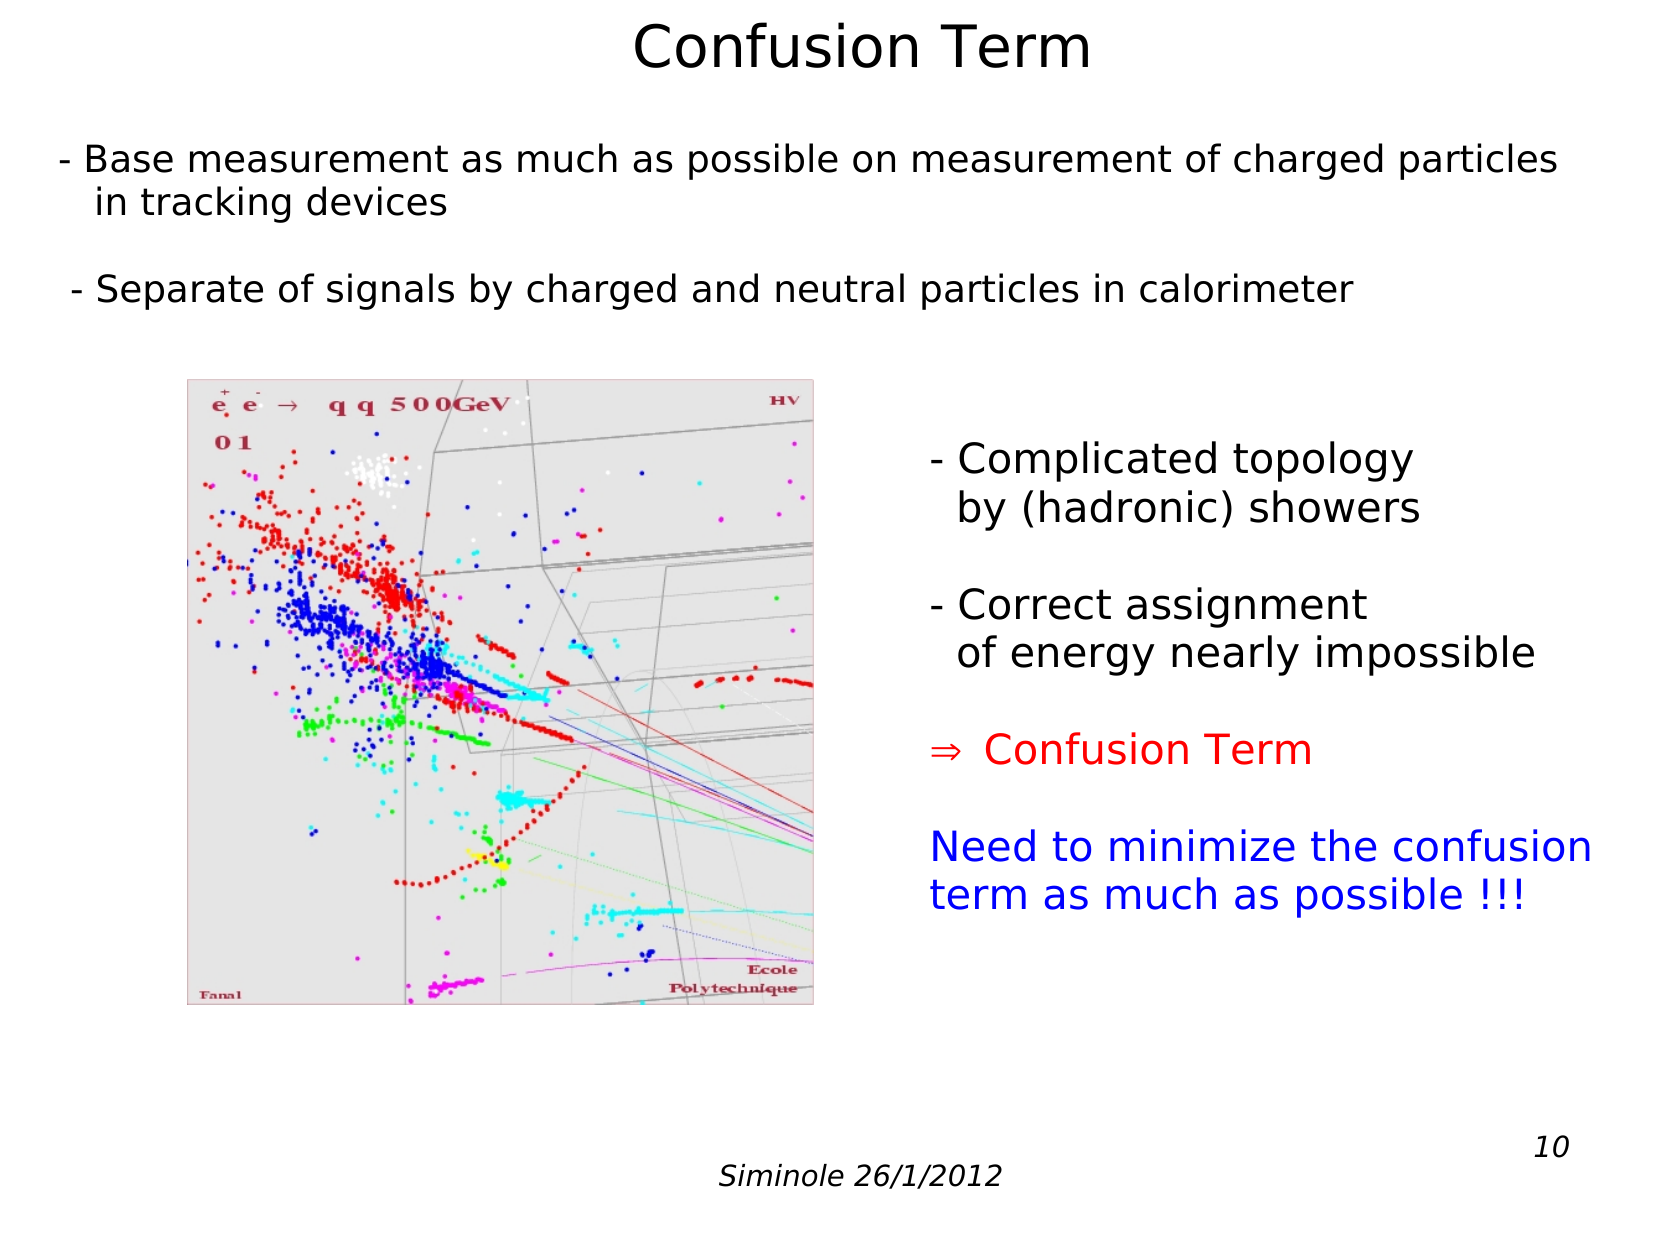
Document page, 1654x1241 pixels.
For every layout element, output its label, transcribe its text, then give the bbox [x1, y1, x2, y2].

text_box Confusion Term [618, 5, 1109, 90]
text_box - Complicated topology by (hadronic) showers - Correct assignment of energy nearly impossible ⇒ Confusion Term Need to minimize the confusion term as much as possible !!! [914, 378, 1609, 928]
text_box - Base measurement as much as possible on measurement of charged particles in tracking devices - Separate of signals by charged and neutral particles in calorimeter [43, 130, 1573, 320]
picture [187, 379, 814, 1005]
